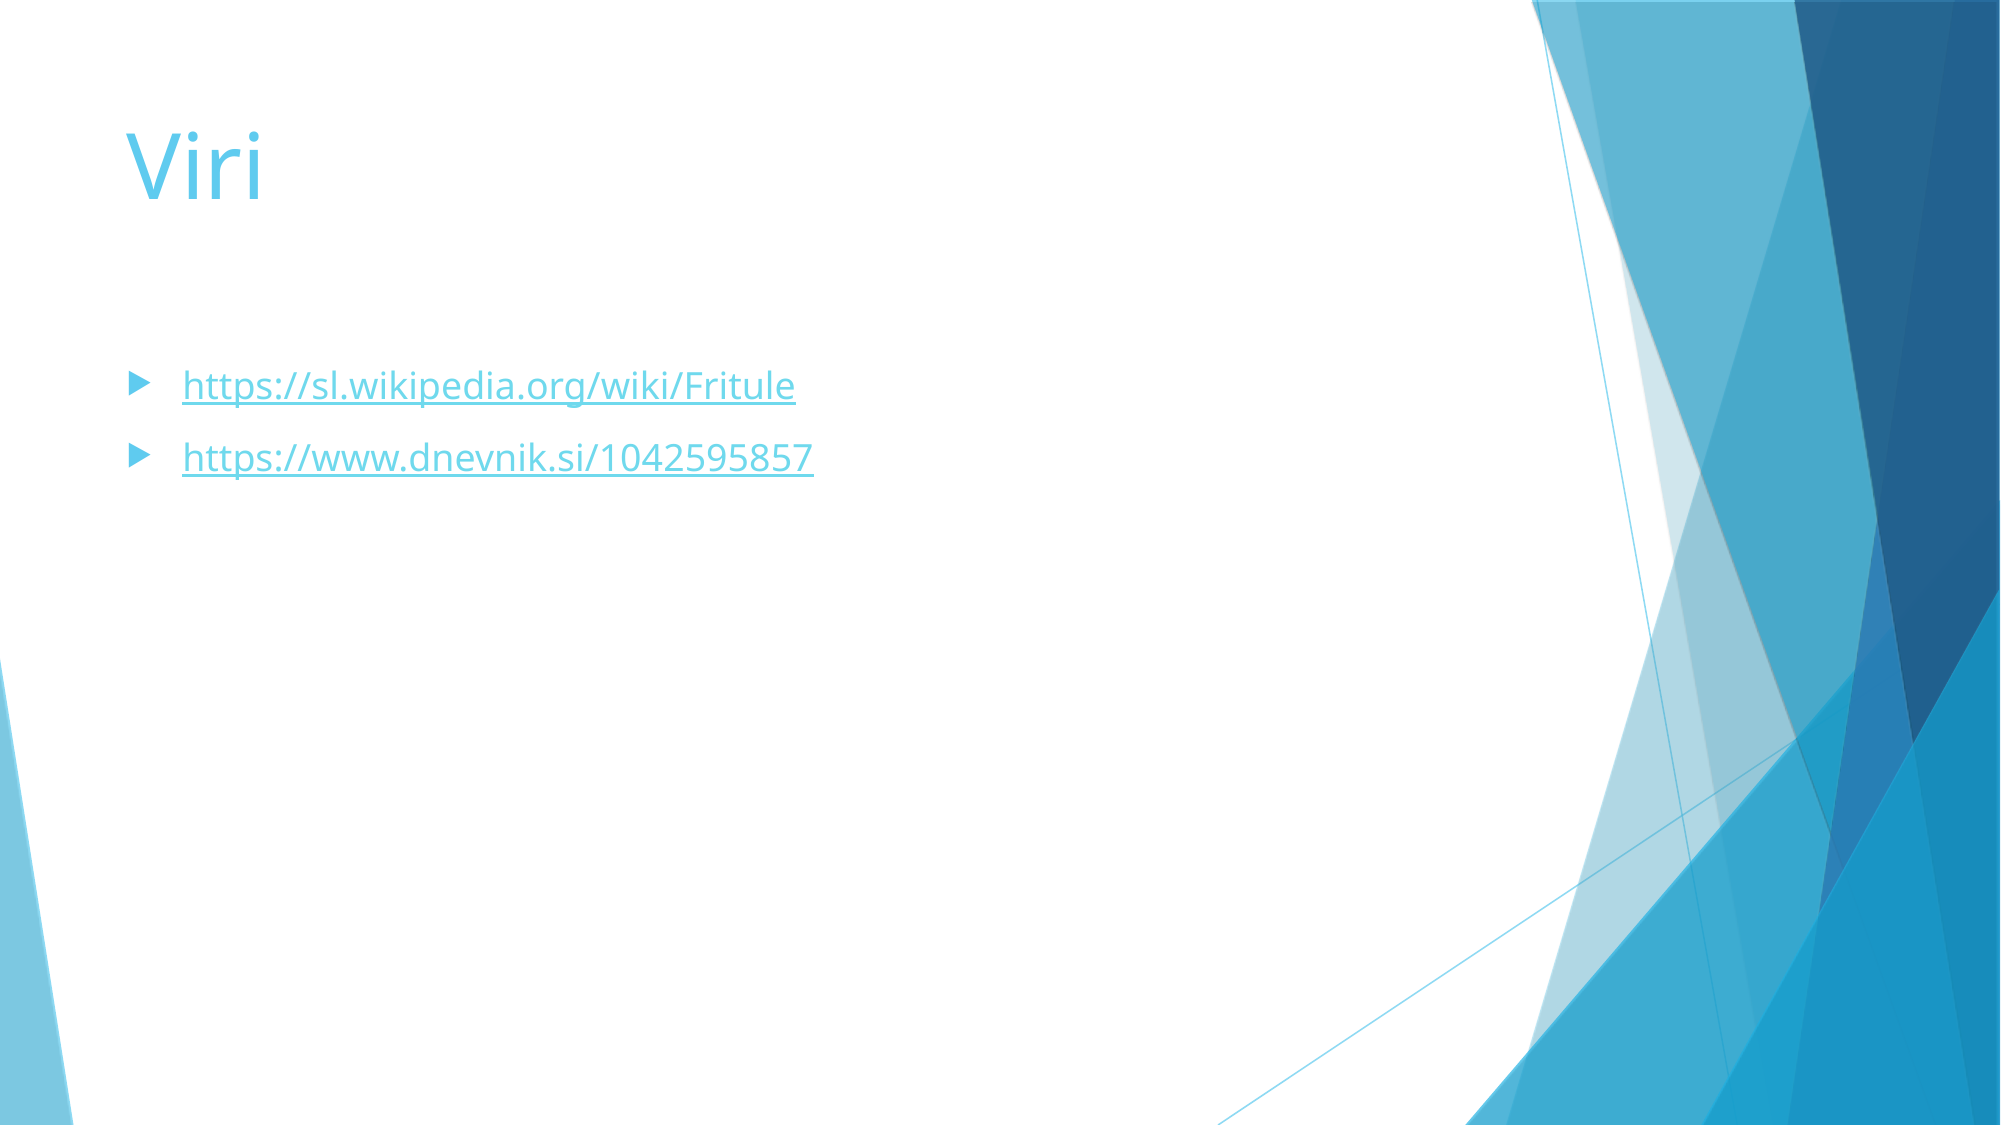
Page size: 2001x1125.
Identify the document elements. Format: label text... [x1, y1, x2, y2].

title Viri [111, 99, 1522, 317]
list https://sl.wikipedia.org/wiki/Fritule https://www.dnevnik.si/1042595857 [111, 354, 1522, 992]
